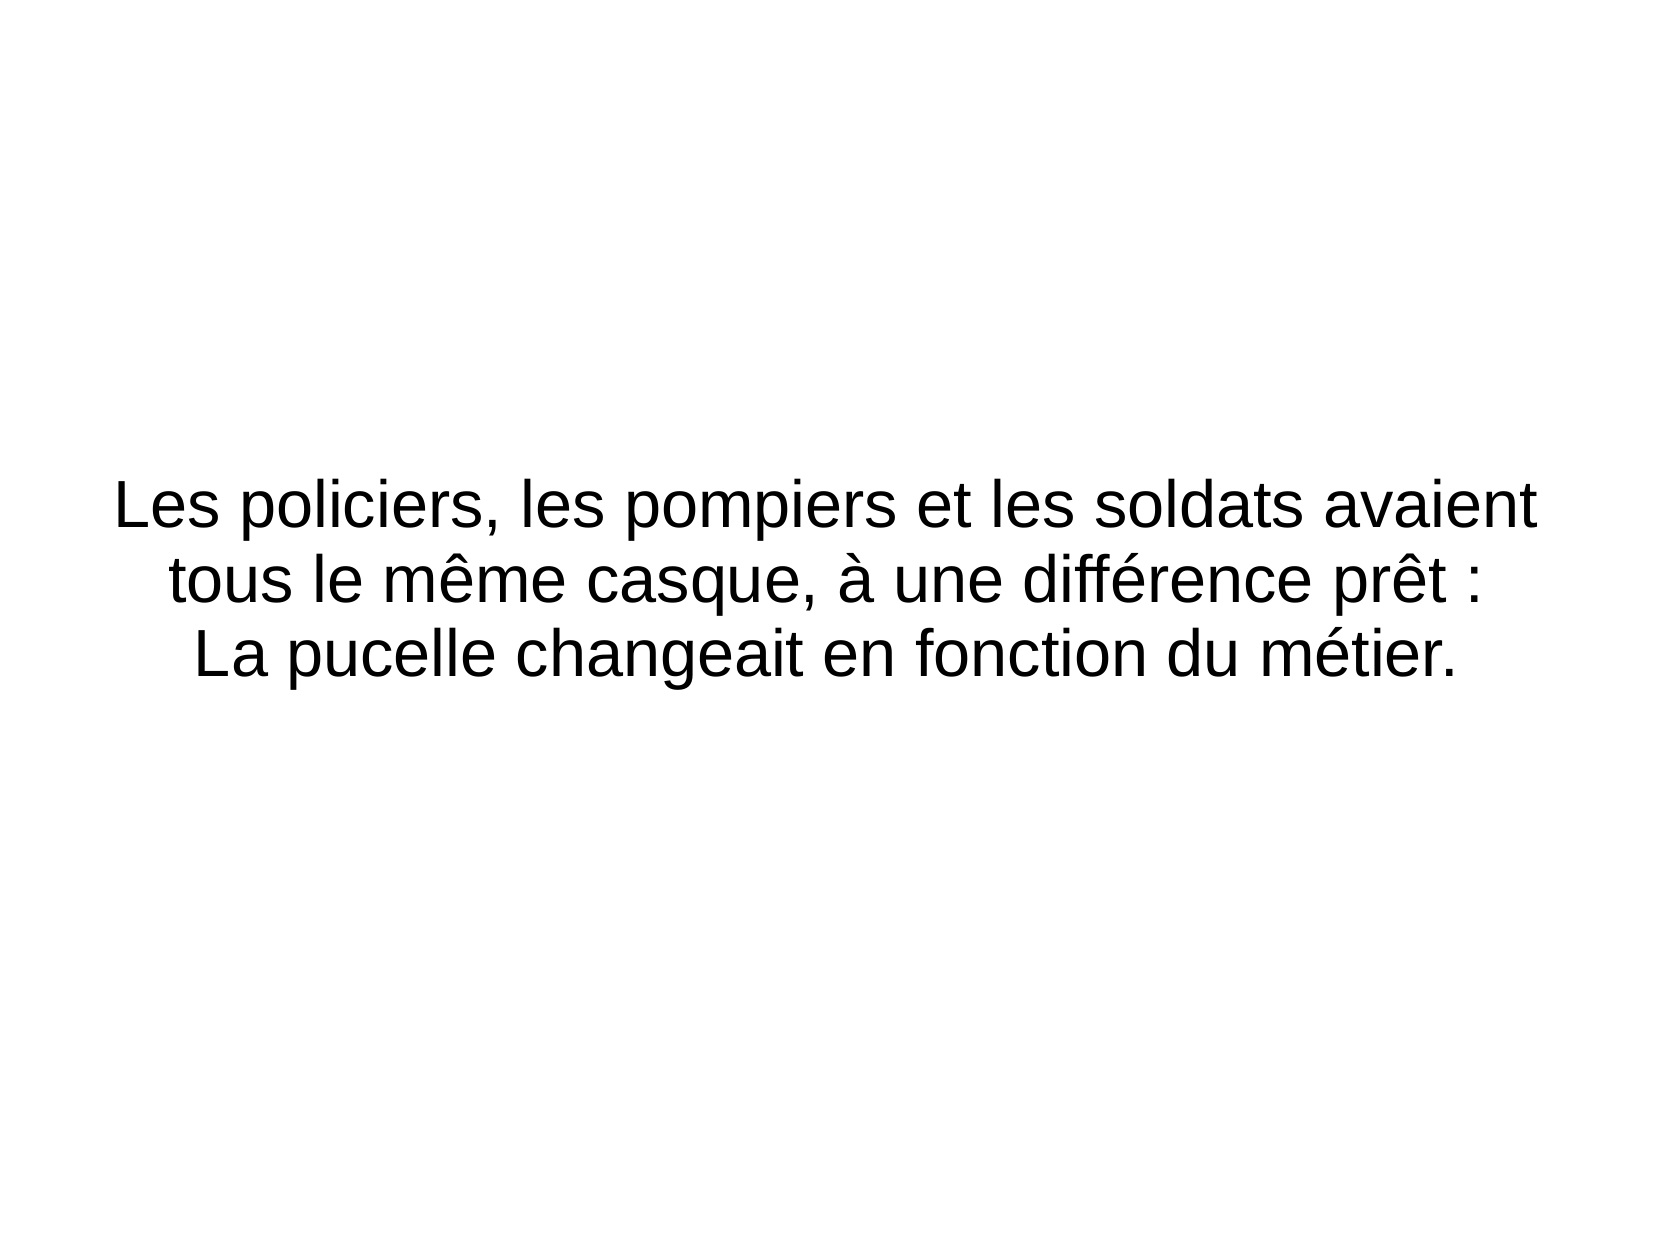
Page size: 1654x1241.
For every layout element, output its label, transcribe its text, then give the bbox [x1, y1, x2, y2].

subtitle Les policiers, les pompiers et les soldats avaient tous le même casque, à une différence prêt : La pucelle changeait en fonction du métier. [82, 49, 1571, 1109]
